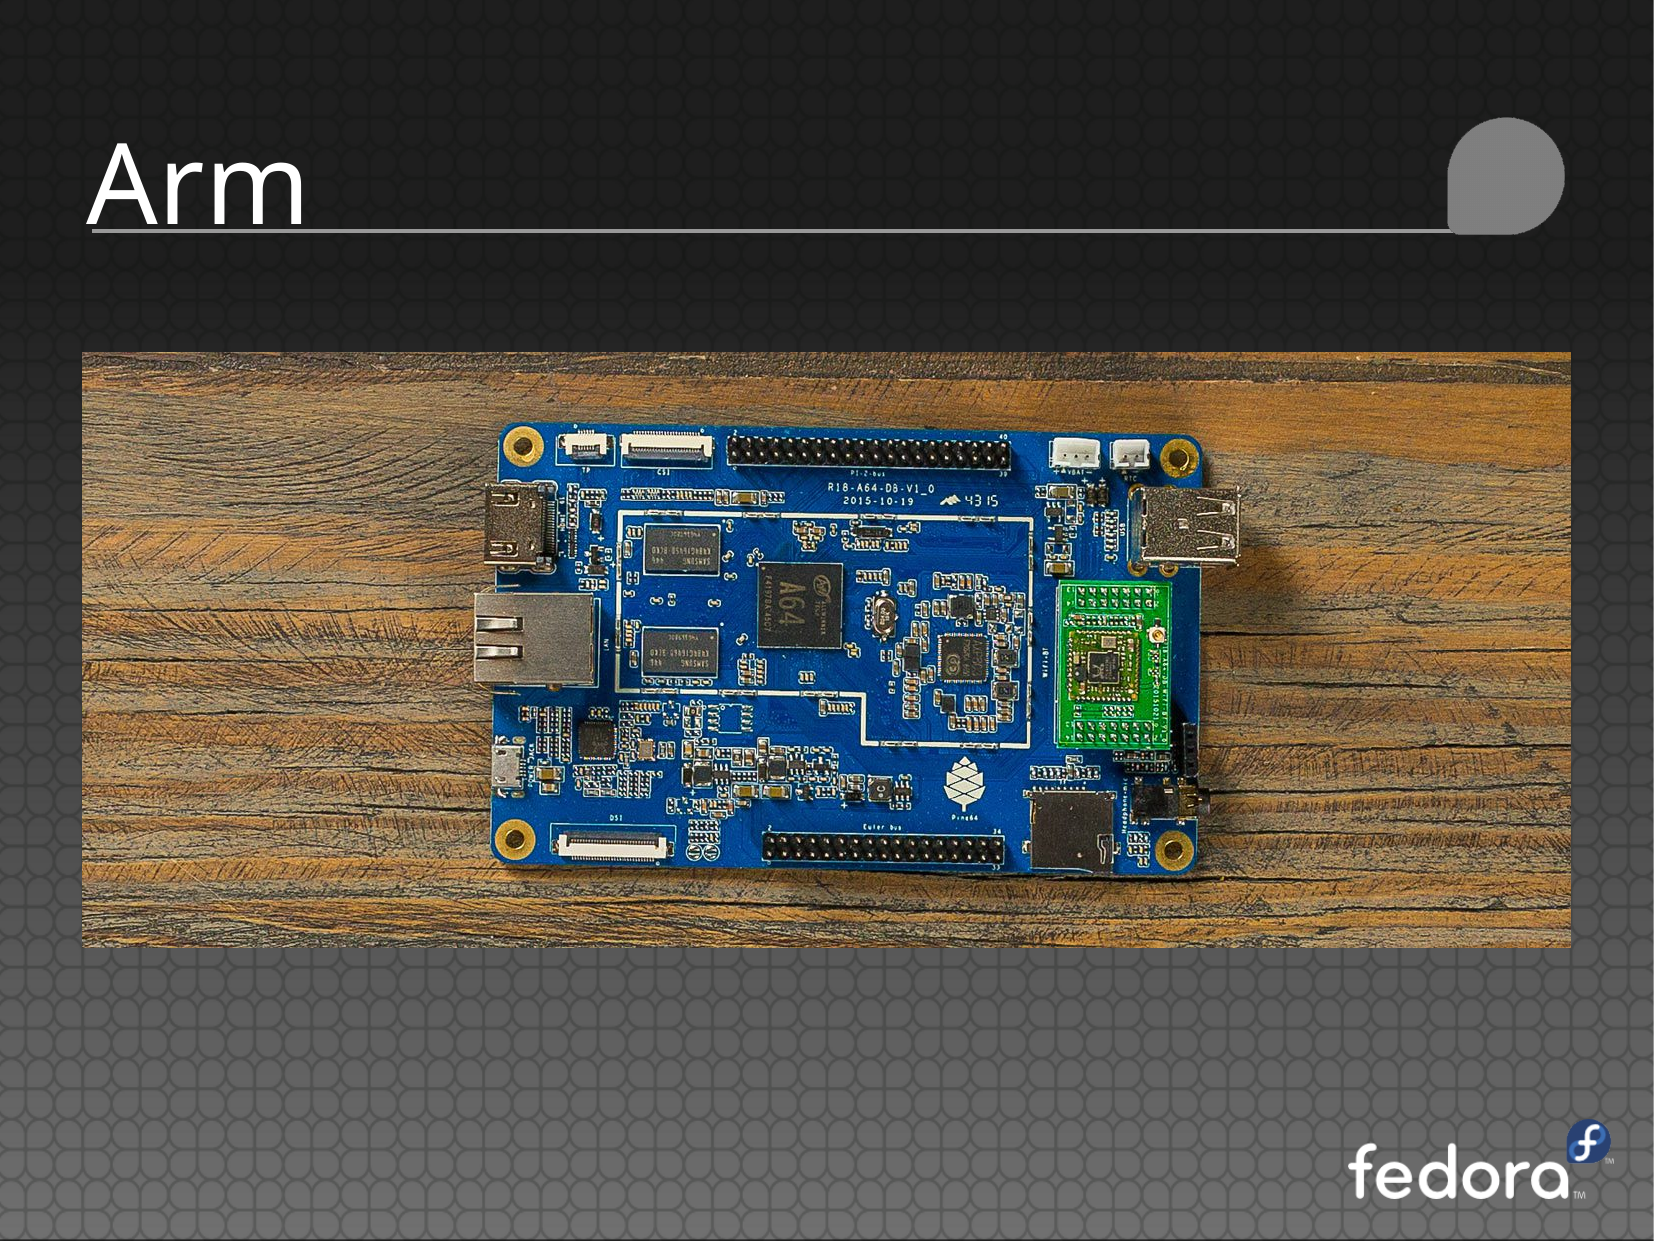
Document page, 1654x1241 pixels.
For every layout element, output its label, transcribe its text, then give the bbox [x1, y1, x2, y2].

picture [0, 0, 1654, 1241]
title Arm [86, 112, 1576, 249]
